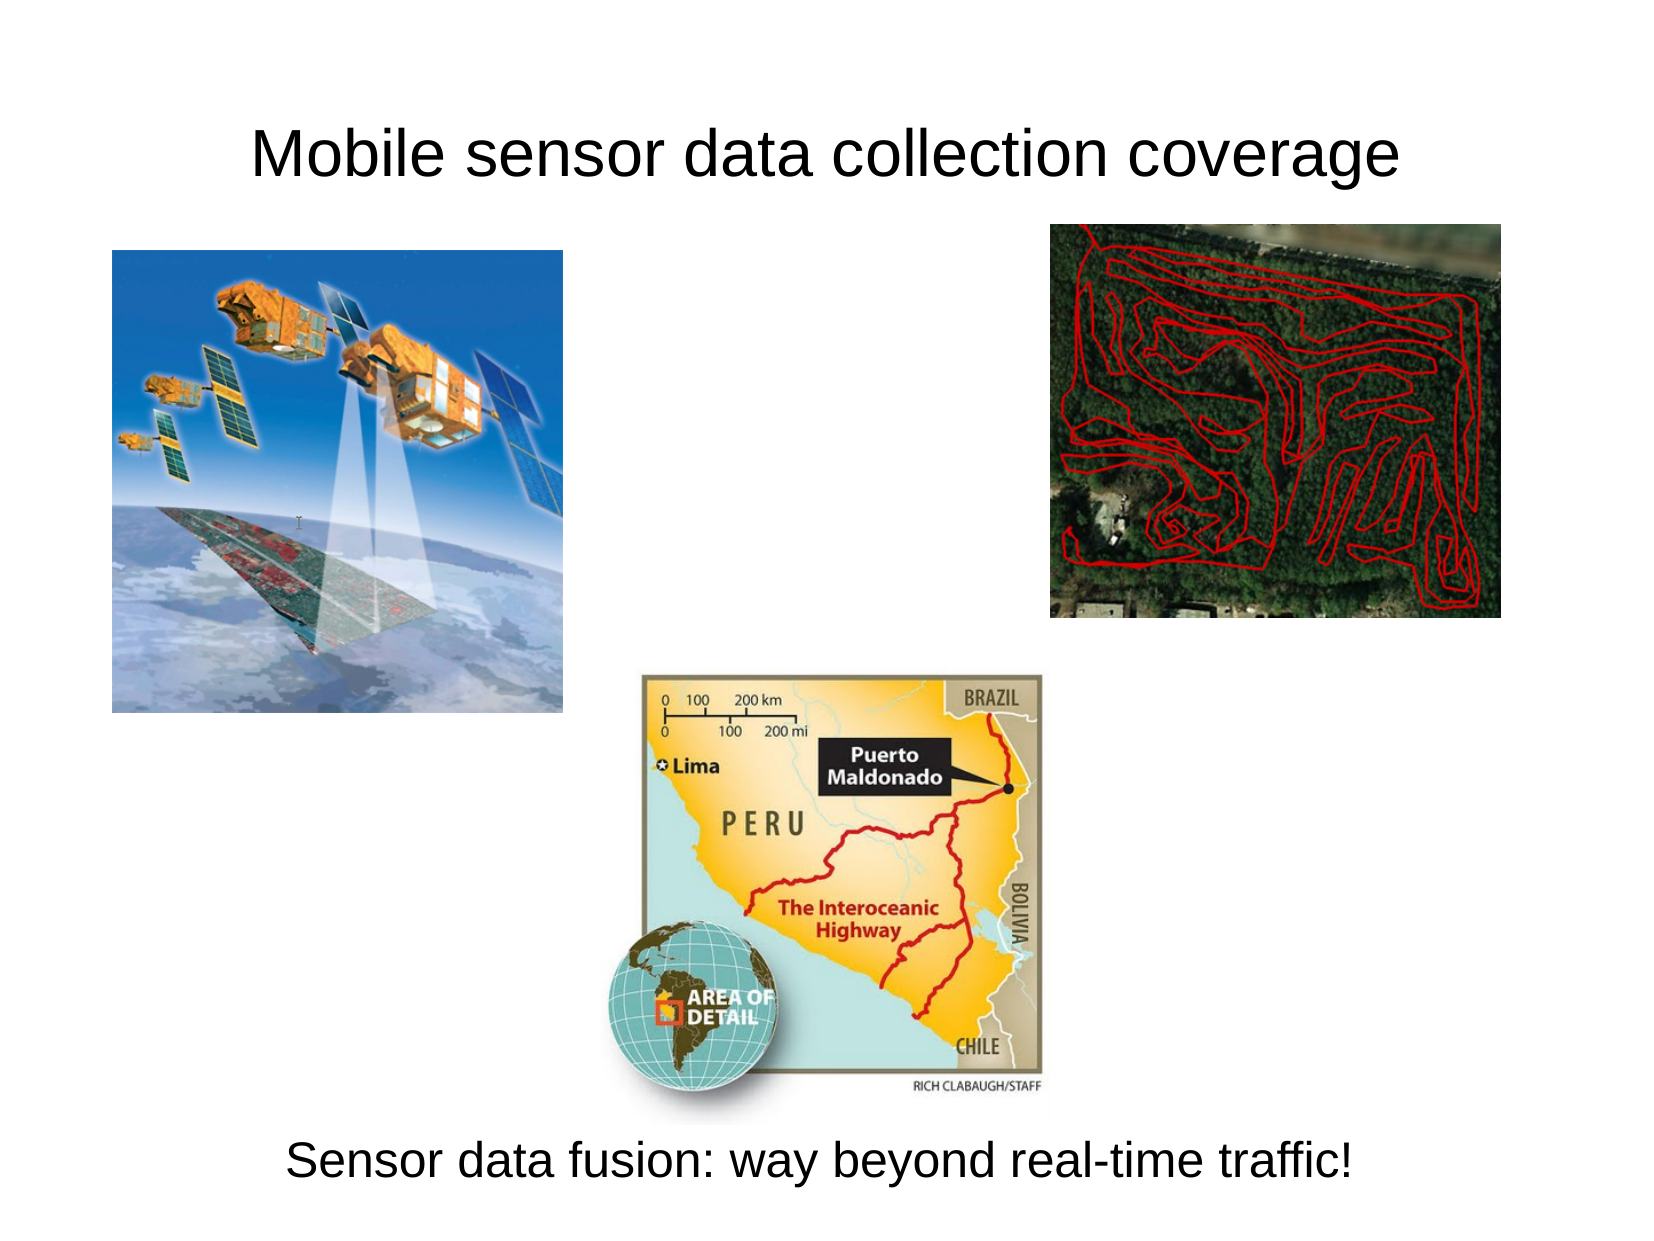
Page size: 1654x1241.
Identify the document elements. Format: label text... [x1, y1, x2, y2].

picture [112, 250, 563, 713]
text_box Sensor data fusion: way beyond real-time traffic! [270, 1125, 1371, 1196]
picture [600, 667, 1051, 1125]
title Mobile sensor data collection coverage [82, 49, 1571, 257]
picture [1050, 224, 1501, 619]
